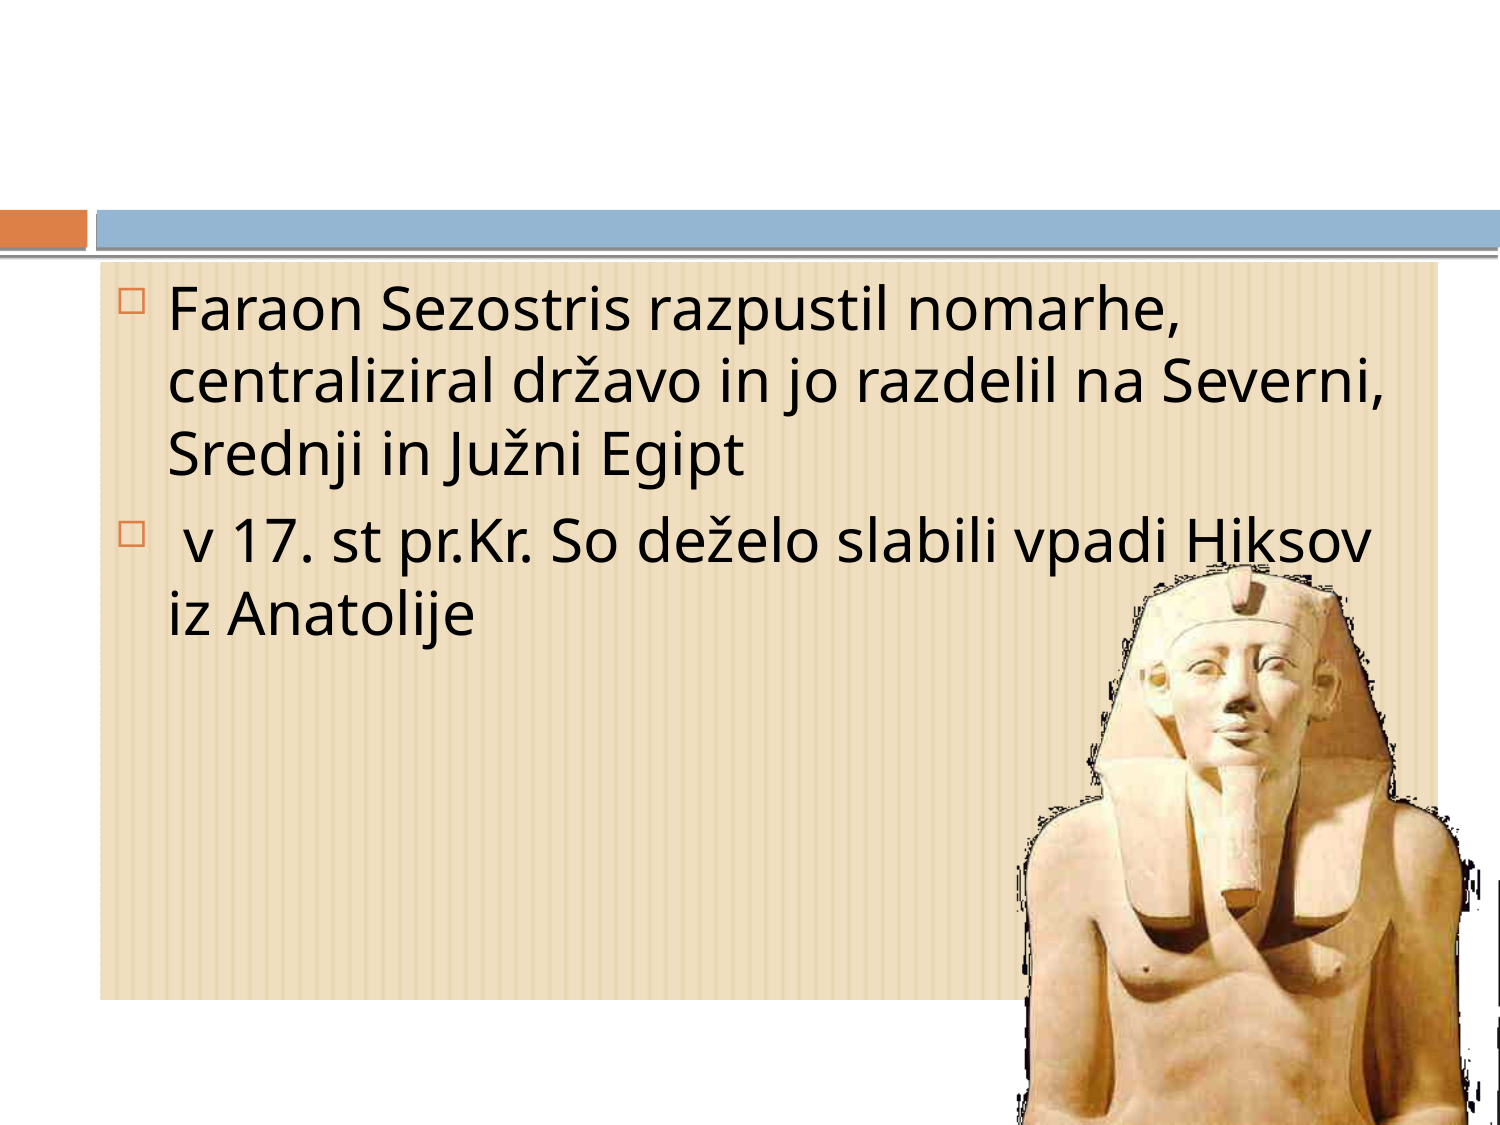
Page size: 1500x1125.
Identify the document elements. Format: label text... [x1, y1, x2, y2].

picture [996, 533, 1500, 1125]
list Faraon Sezostris razpustil nomarhe, centraliziral državo in jo razdelil na Severni, Srednji in Južni Egipt v 17. st pr.Kr. So deželo slabili vpadi Hiksov iz Anatolije [100, 262, 1438, 1000]
